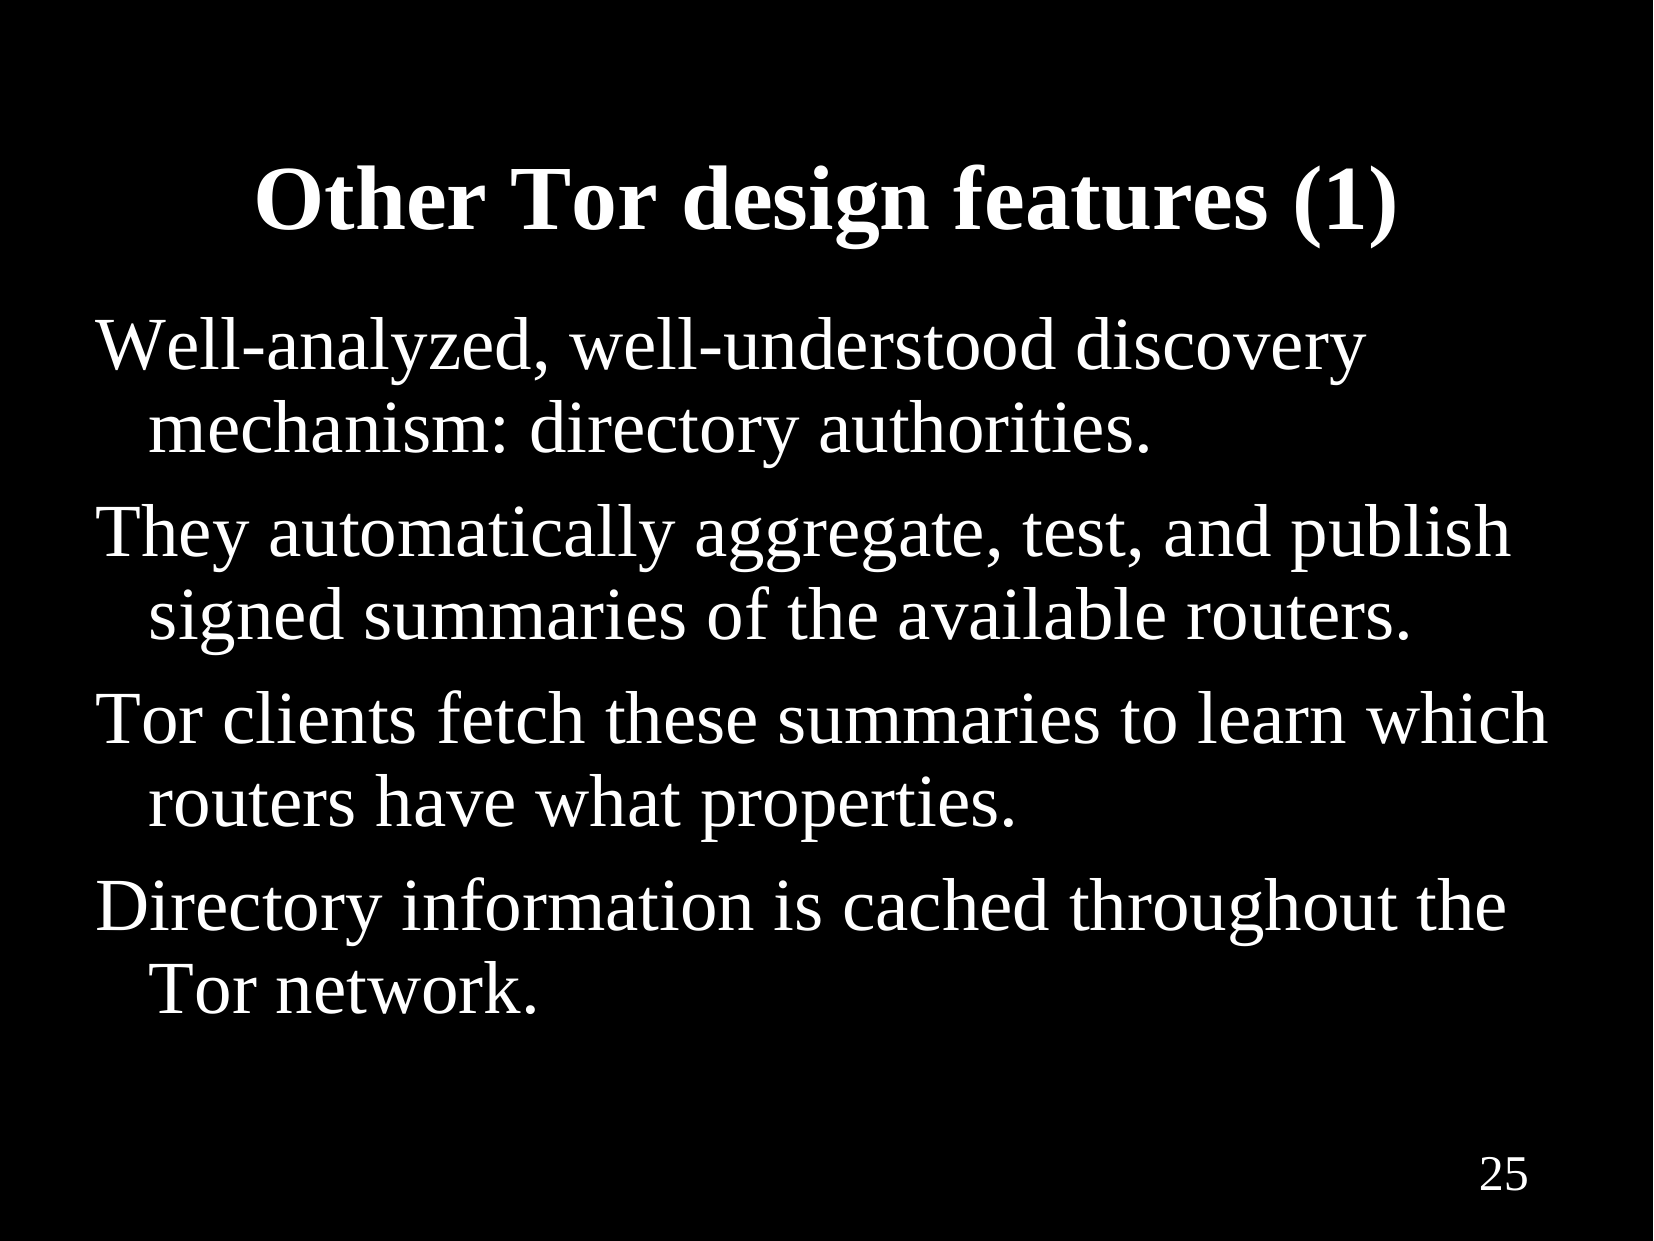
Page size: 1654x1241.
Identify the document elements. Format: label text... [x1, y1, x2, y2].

list Well-analyzed, well-understood discovery mechanism: directory authorities. They automatically aggregate, test, and publish signed summaries of the available routers. Tor clients fetch these summaries to learn which routers have what properties. Directory information is cached throughout the Tor network. [78, 302, 1569, 1093]
title Other Tor design features (1) [121, 102, 1534, 294]
